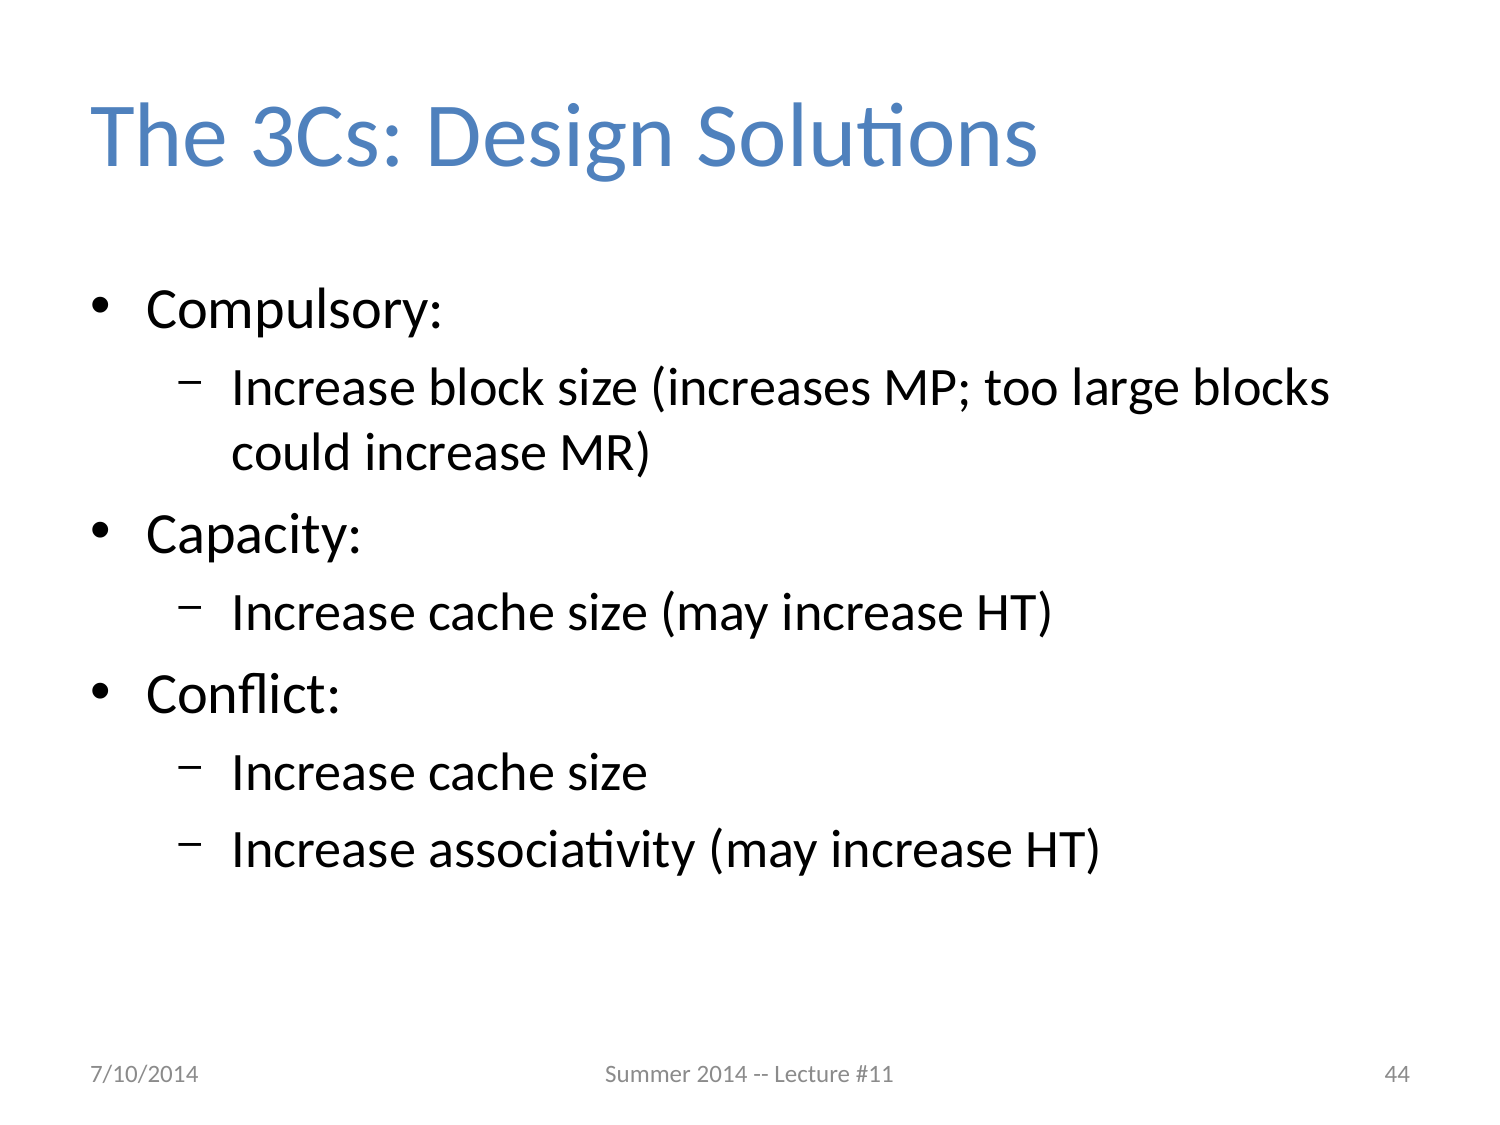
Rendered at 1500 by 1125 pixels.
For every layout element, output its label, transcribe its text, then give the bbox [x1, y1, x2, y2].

slide_number 7/10/2014 [75, 1042, 425, 1103]
title The 3Cs: Design Solutions [75, 45, 1425, 233]
list Compulsory: Increase block size (increases MP; too large blocks could increase MR) Capacity: Increase cache size (may increase HT) Conflict: Increase cache size Increase associativity (may increase HT) [75, 262, 1425, 1073]
footer Summer 2014 -- Lecture #11 [512, 1042, 988, 1103]
slide_number <number> [1074, 1042, 1425, 1103]
